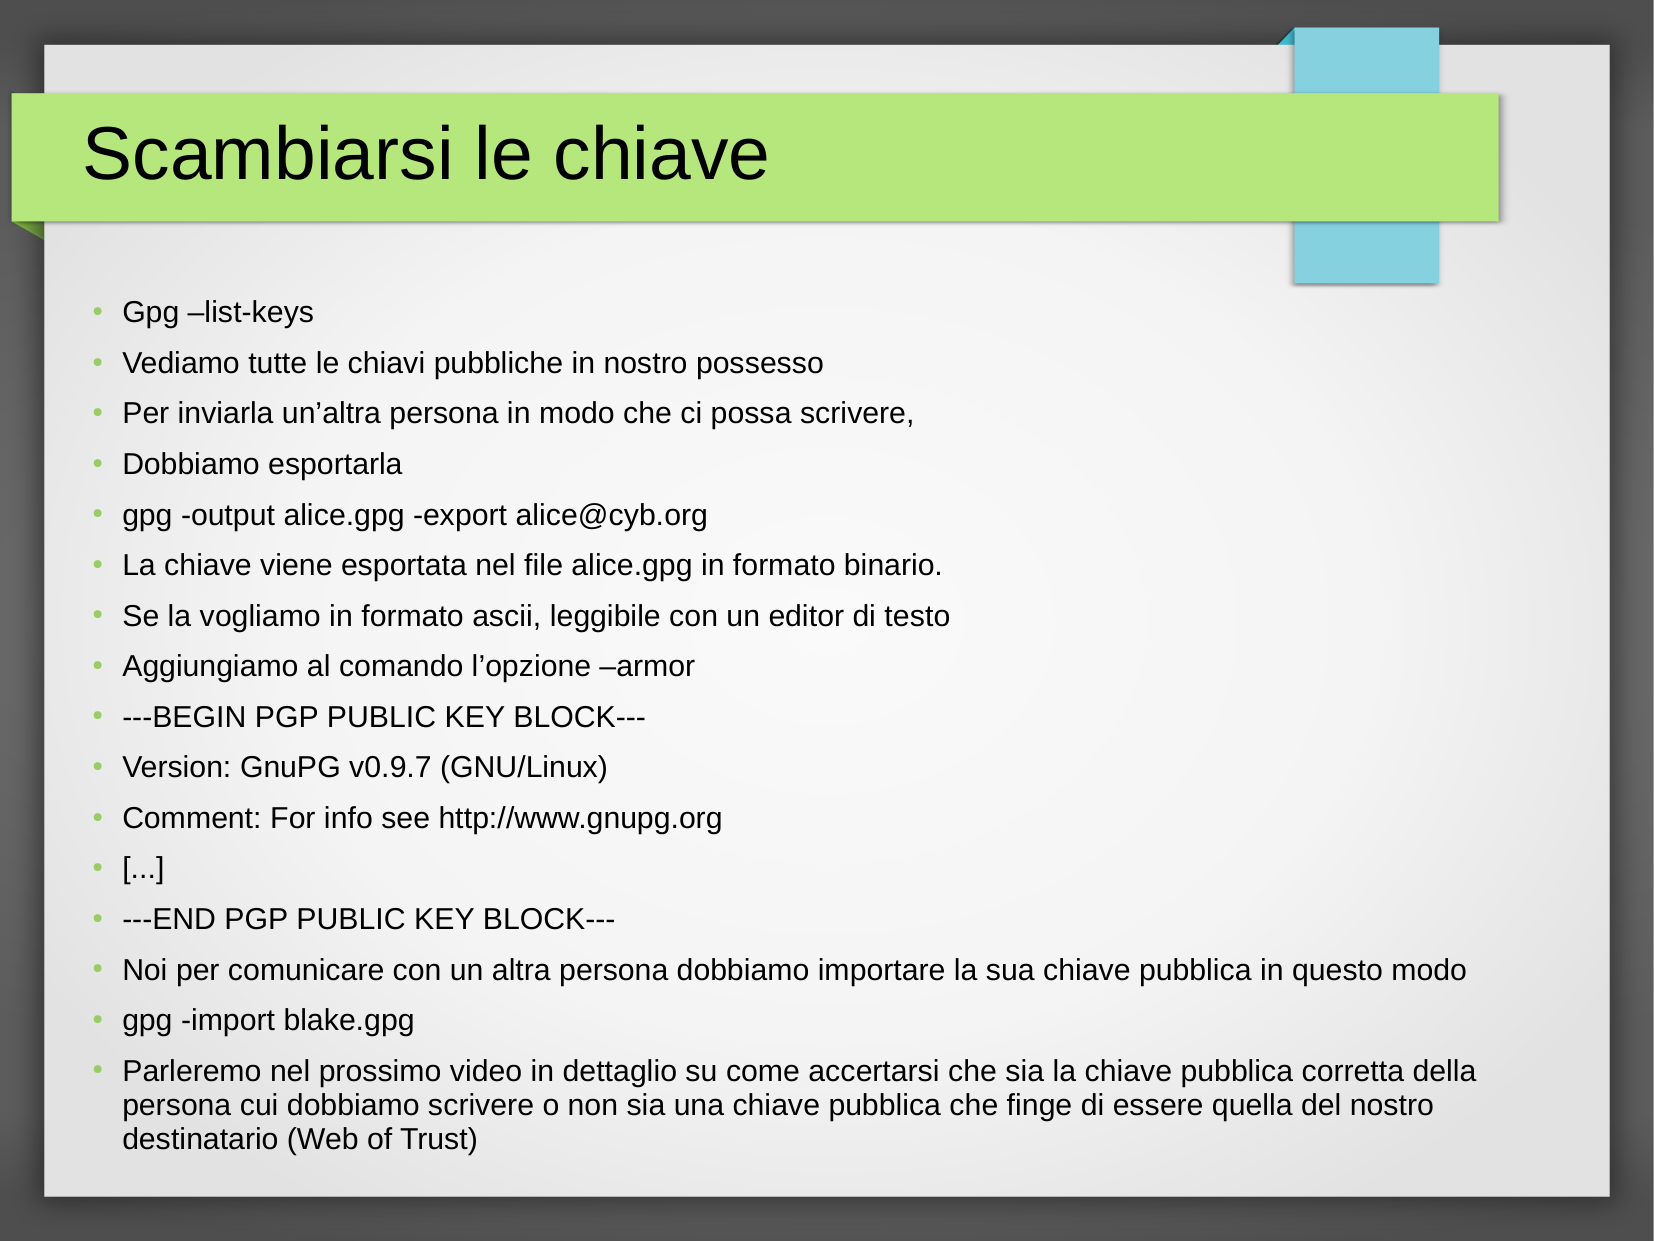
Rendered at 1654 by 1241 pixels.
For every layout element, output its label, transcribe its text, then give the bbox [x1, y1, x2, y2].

title Scambiarsi le chiave [82, 94, 1264, 213]
picture [0, 0, 1654, 1241]
list Gpg –list-keys Vediamo tutte le chiavi pubbliche in nostro possesso Per inviarla un’altra persona in modo che ci possa scrivere, Dobbiamo esportarla gpg -output alice.gpg -export alice@cyb.org La chiave viene esportata nel file alice.gpg in formato binario. Se la vogliamo in formato ascii, leggibile con un editor di testo Aggiungiamo al comando l’opzione –armor ---BEGIN PGP PUBLIC KEY BLOCK--- Version: GnuPG v0.9.7 (GNU/Linux) Comment: For info see http://www.gnupg.org [...] ---END PGP PUBLIC KEY BLOCK--- Noi per comunicare con un altra persona dobbiamo importare la sua chiave pubblica in questo modo gpg -import blake.gpg Parleremo nel prossimo video in dettaglio su come accertarsi che sia la chiave pubblica corretta della persona cui dobbiamo scrivere o non sia una chiave pubblica che finge di essere quella del nostro destinatario (Web of Trust) [82, 295, 1571, 1158]
